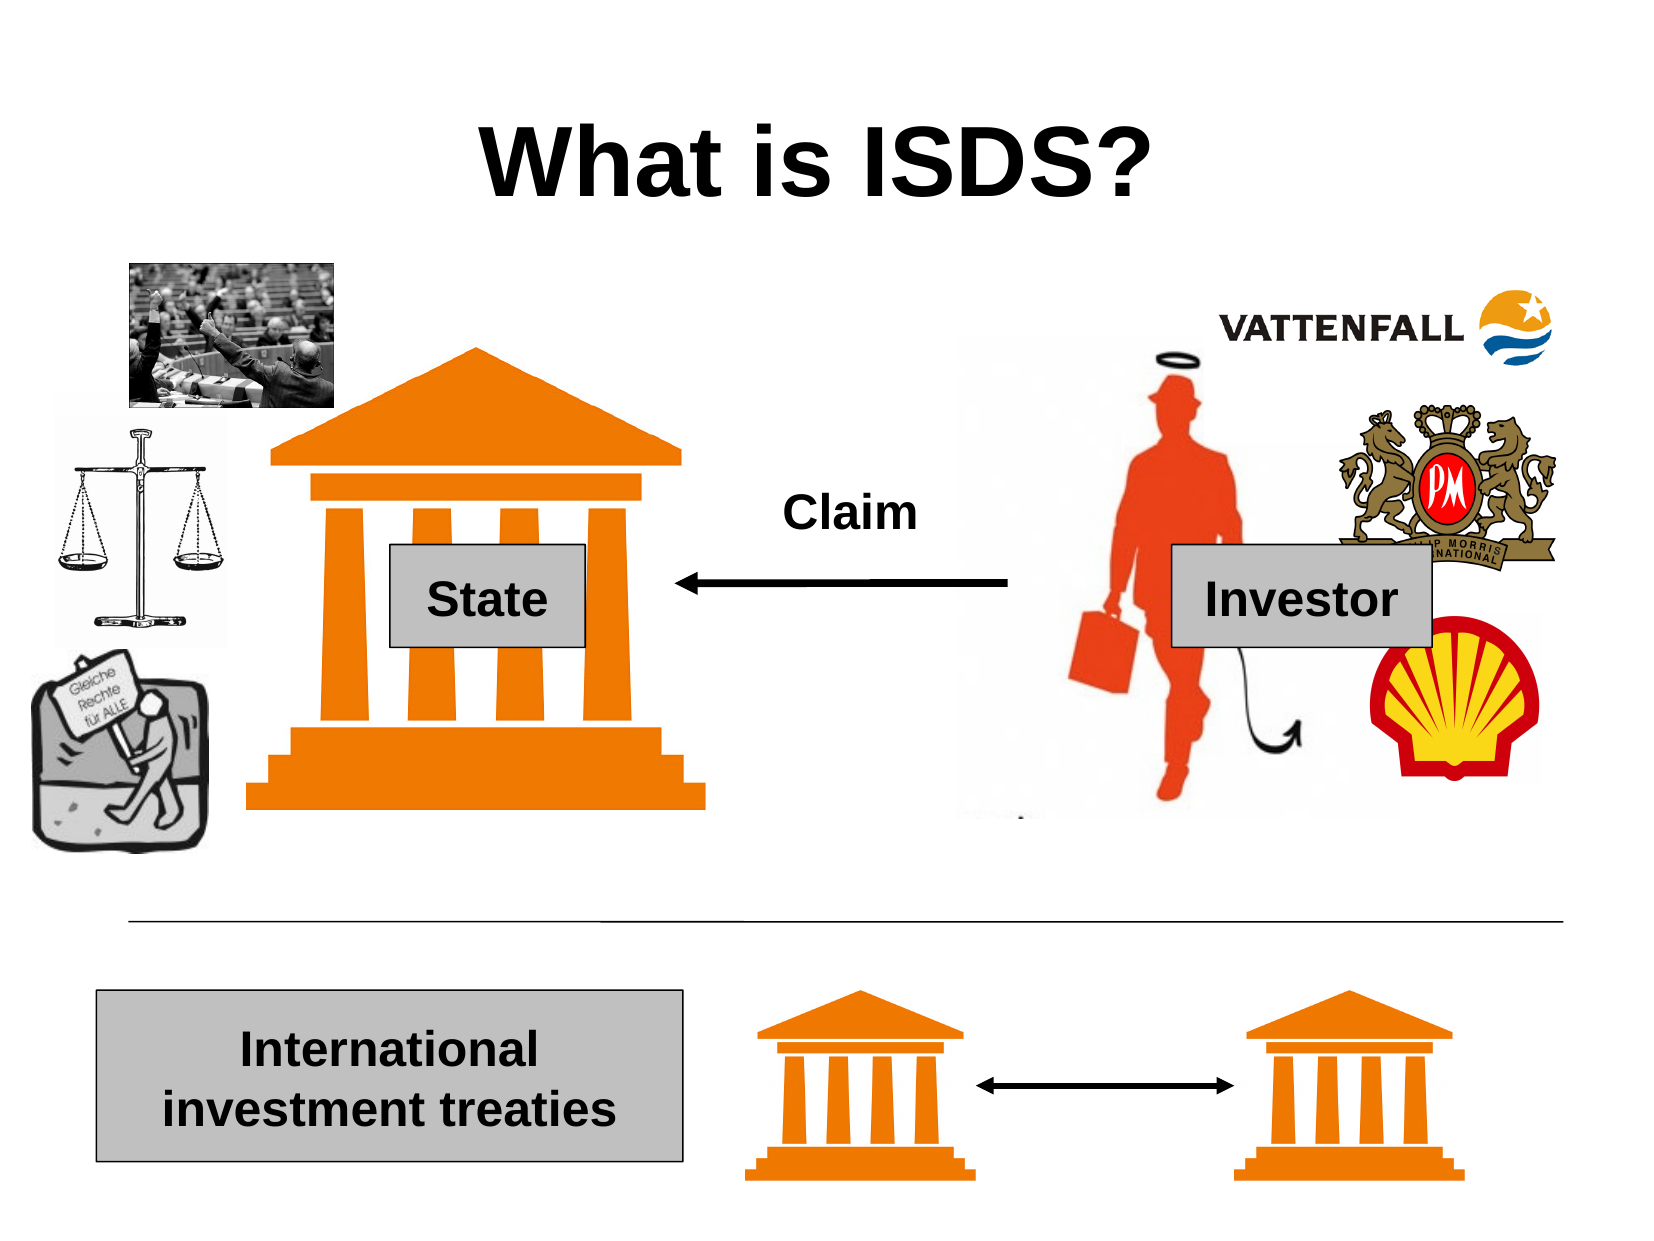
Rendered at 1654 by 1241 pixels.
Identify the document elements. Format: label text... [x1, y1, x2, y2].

title What is ISDS? [73, 190, 1562, 266]
title [59, 29, 1583, 190]
text_box State [389, 544, 586, 648]
text_box Claim [767, 472, 933, 599]
text_box International investment treaties [96, 990, 683, 1162]
picture [956, 213, 1565, 819]
picture [745, 990, 976, 1182]
text_box Investor [1171, 544, 1433, 648]
picture [1234, 990, 1465, 1182]
picture [54, 263, 706, 813]
picture [31, 649, 209, 854]
